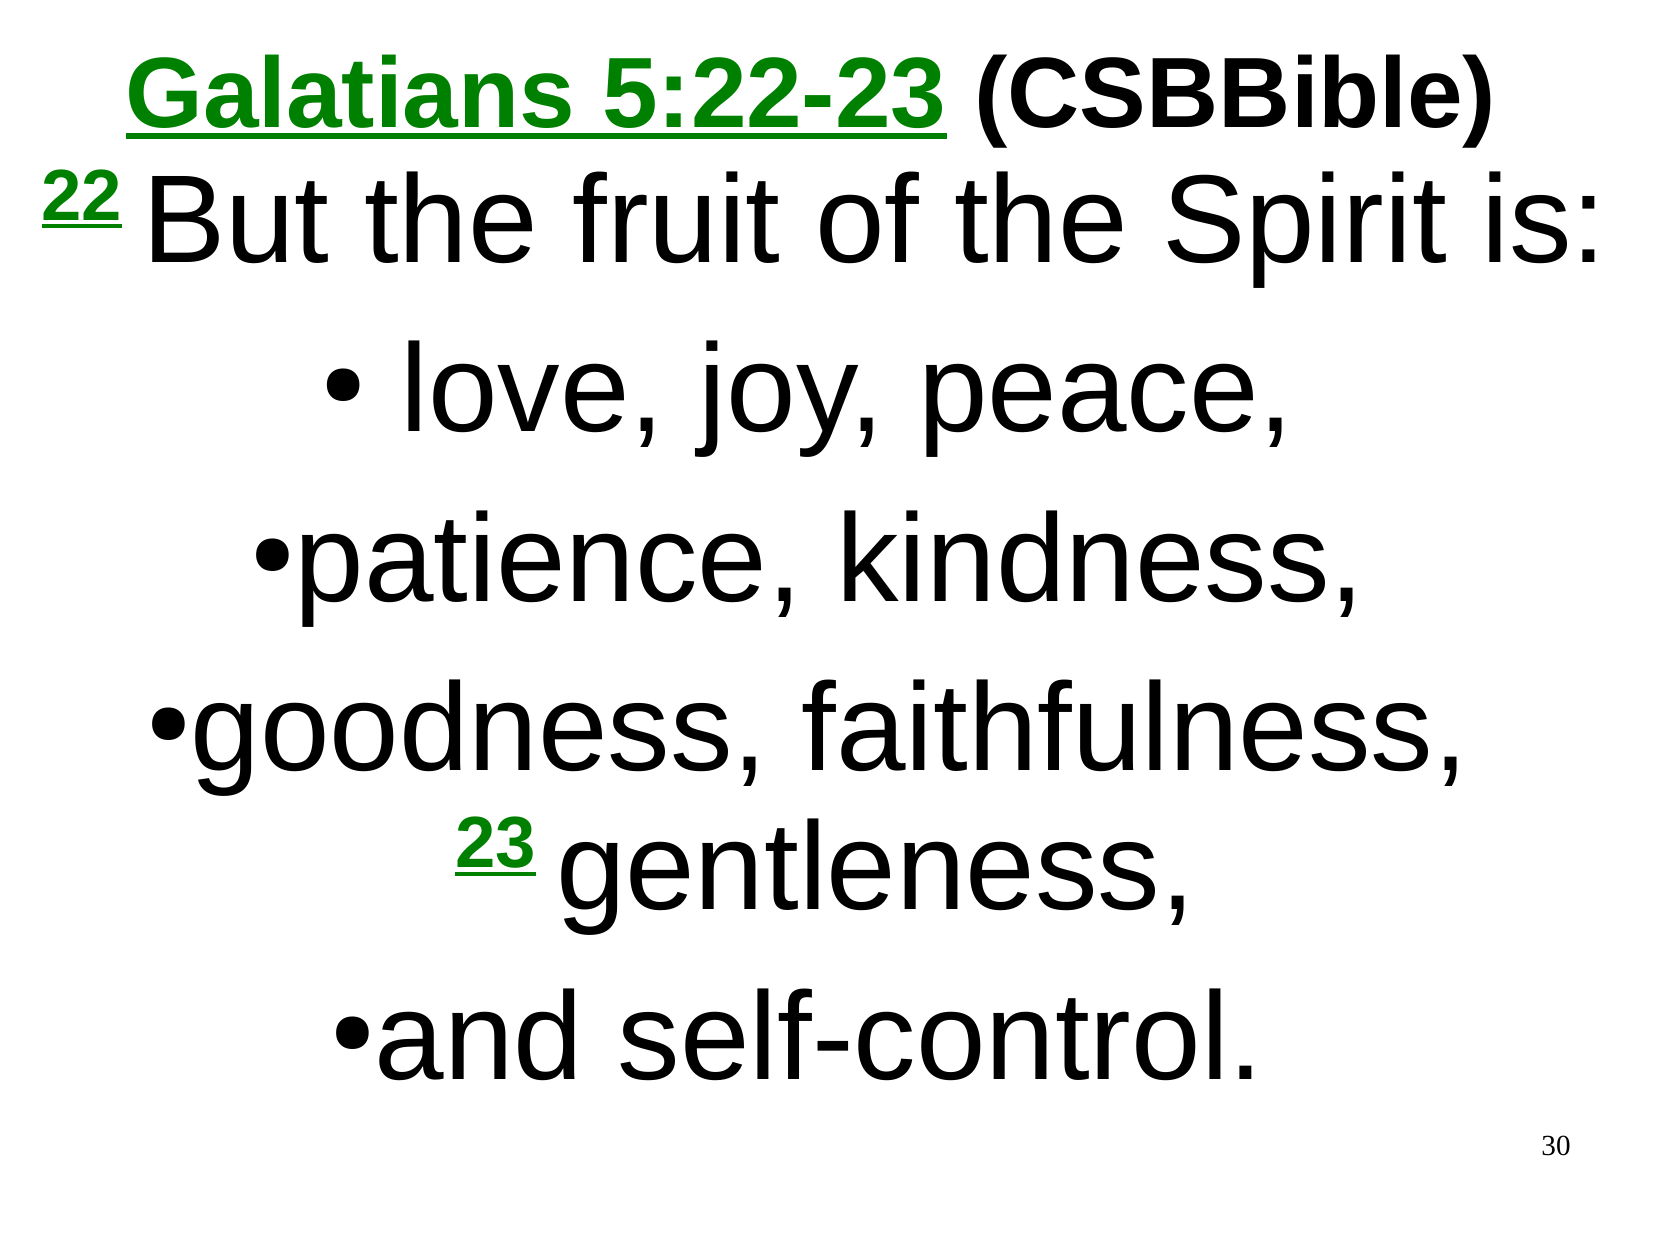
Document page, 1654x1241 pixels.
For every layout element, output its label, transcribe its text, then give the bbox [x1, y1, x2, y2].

list Galatians 5:22-23 (CSBBible) 22 But the fruit of the Spirit is: love, joy, peace, patience, kindness, goodness, faithfulness, 23 gentleness, and self-control. [37, 37, 1613, 1201]
